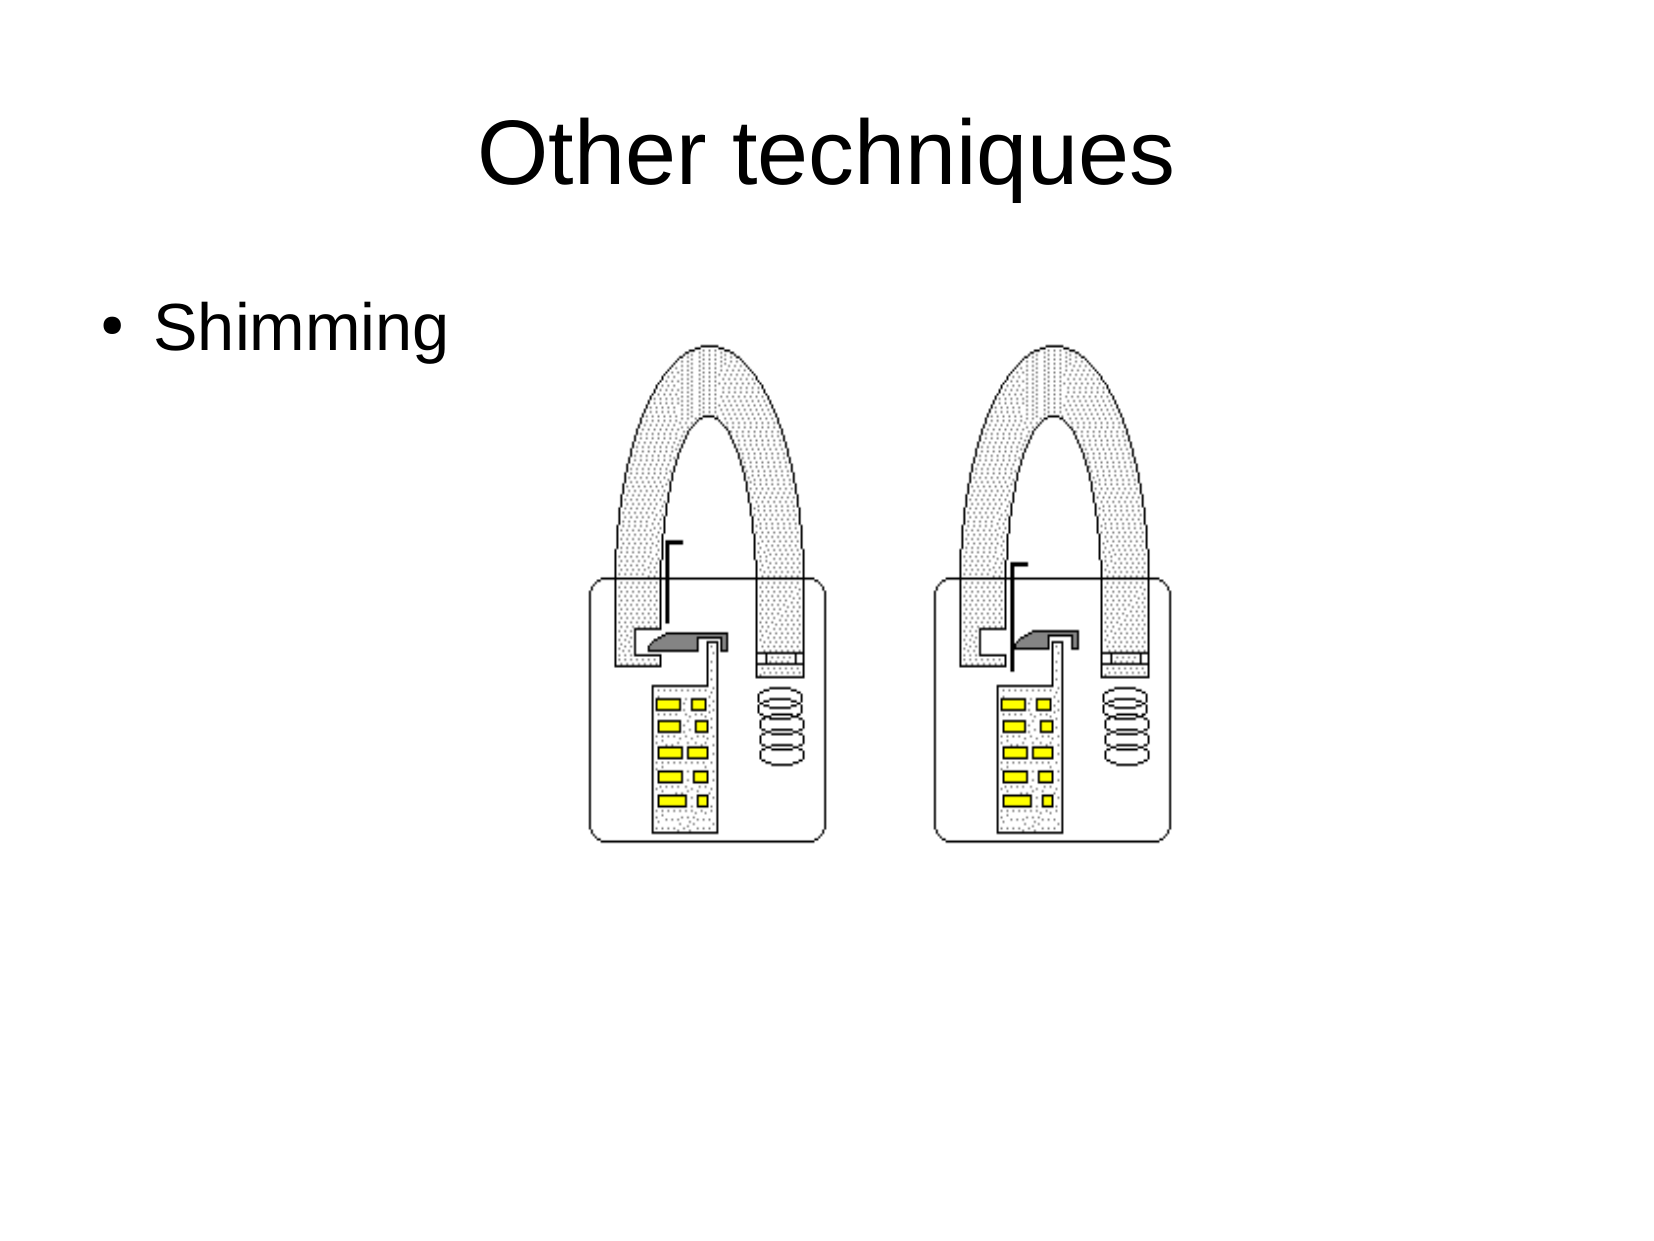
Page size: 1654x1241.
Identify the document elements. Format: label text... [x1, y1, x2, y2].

picture [562, 337, 1201, 863]
list Shimming [82, 290, 1571, 1109]
title Other techniques [82, 56, 1571, 250]
